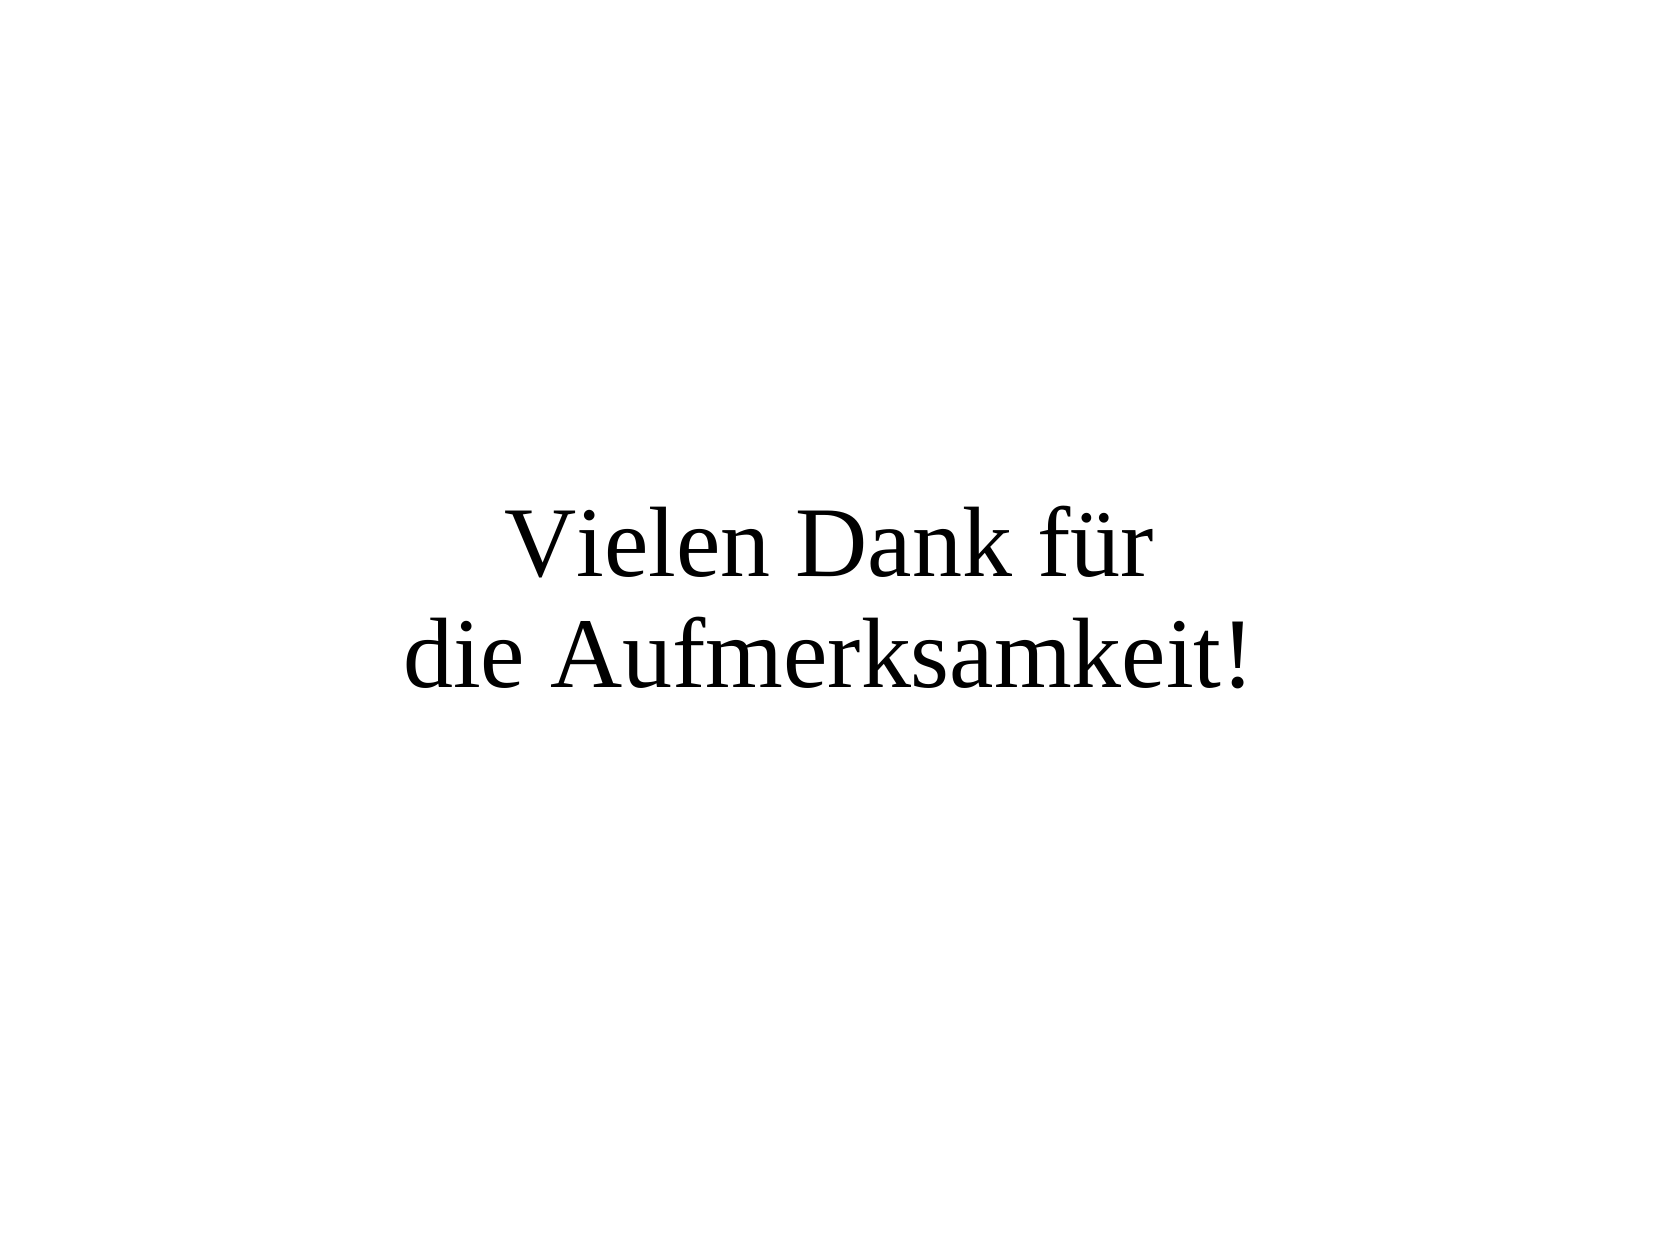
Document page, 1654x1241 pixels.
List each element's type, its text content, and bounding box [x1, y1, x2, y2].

text_box Vielen Dank für die Aufmerksamkeit! [123, 207, 1536, 990]
